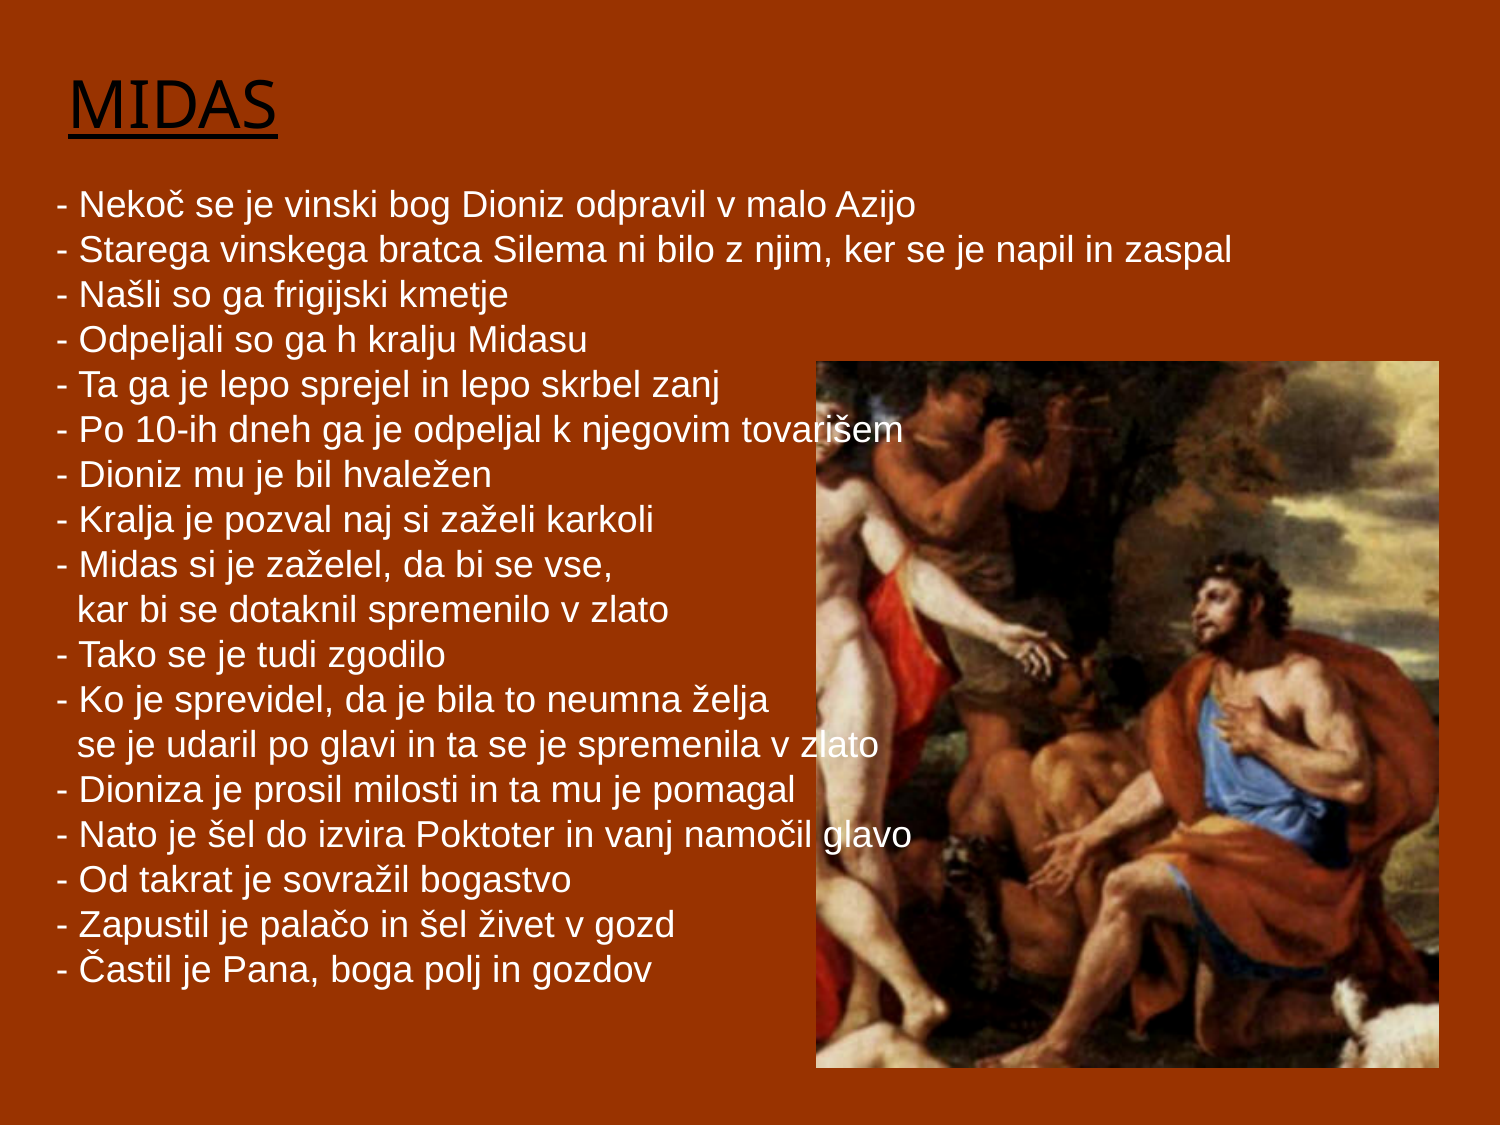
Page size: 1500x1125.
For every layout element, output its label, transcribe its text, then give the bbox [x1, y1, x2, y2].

picture [816, 361, 1439, 1068]
text_box MIDAS [53, 54, 408, 150]
text_box - Nekoč se je vinski bog Dioniz odpravil v malo Azijo - Starega vinskega bratca Silema ni bilo z njim, ker se je napil in zaspal - Našli so ga frigijski kmetje - Odpeljali so ga h kralju Midasu - Ta ga je lepo sprejel in lepo skrbel zanj - Po 10-ih dneh ga je odpeljal k njegovim tovarišem - Dioniz mu je bil hvaležen - Kralja je pozval naj si zaželi karkoli - Midas si je zaželel, da bi se vse, kar bi se dotaknil spremenilo v zlato - Tako se je tudi zgodilo - Ko je sprevidel, da je bila to neumna želja se je udaril po glavi in ta se je spremenila v zlato - Dioniza je prosil milosti in ta mu je pomagal - Nato je šel do izvira Poktoter in vanj namočil glavo - Od takrat je sovražil bogastvo - Zapustil je palačo in šel živet v gozd - Častil je Pana, boga polj in gozdov [41, 172, 1294, 1043]
